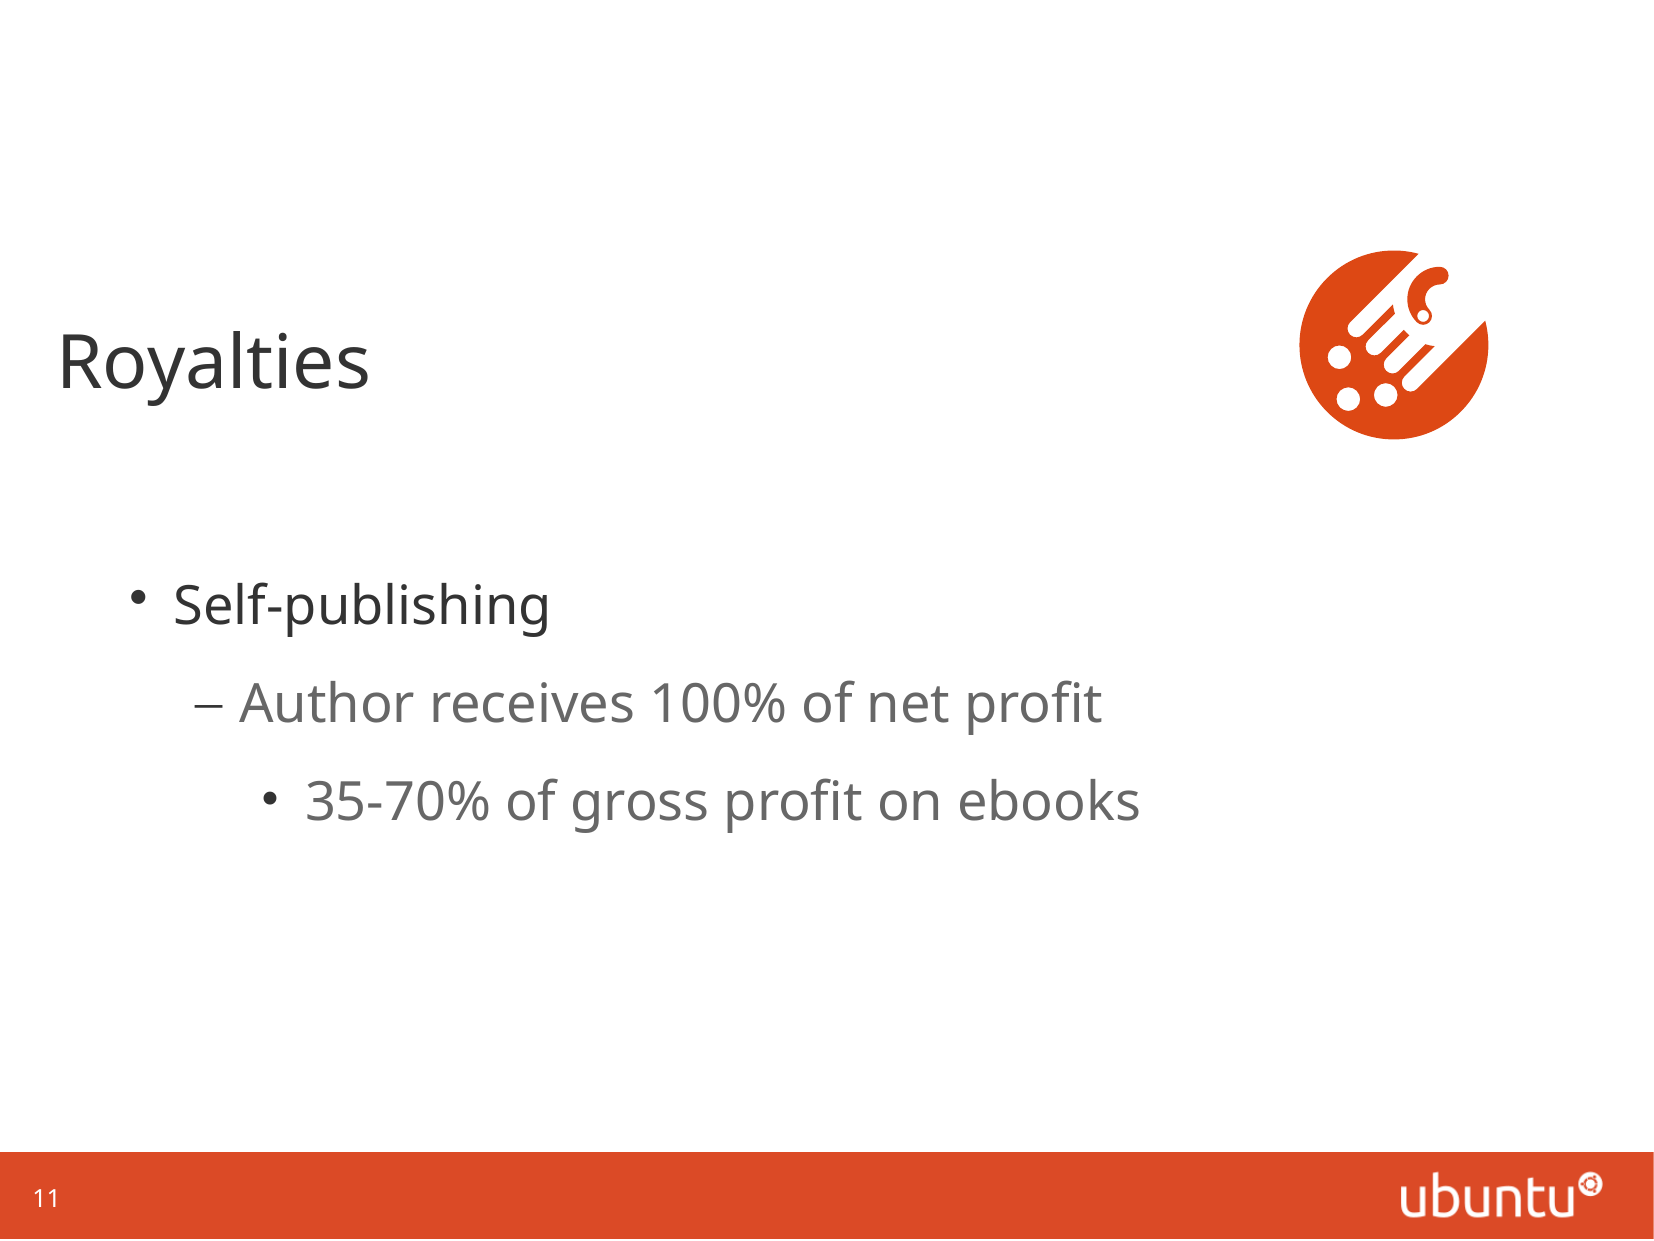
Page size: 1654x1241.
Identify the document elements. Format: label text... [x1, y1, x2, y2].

picture [0, 1152, 64, 1239]
picture [1577, 1152, 1654, 1239]
list Self-publishing Author receives 100% of net profit 35-70% of gross profit on ebooks [64, 529, 1577, 1241]
title Royalties [56, 130, 1596, 587]
picture [1275, 226, 1513, 464]
